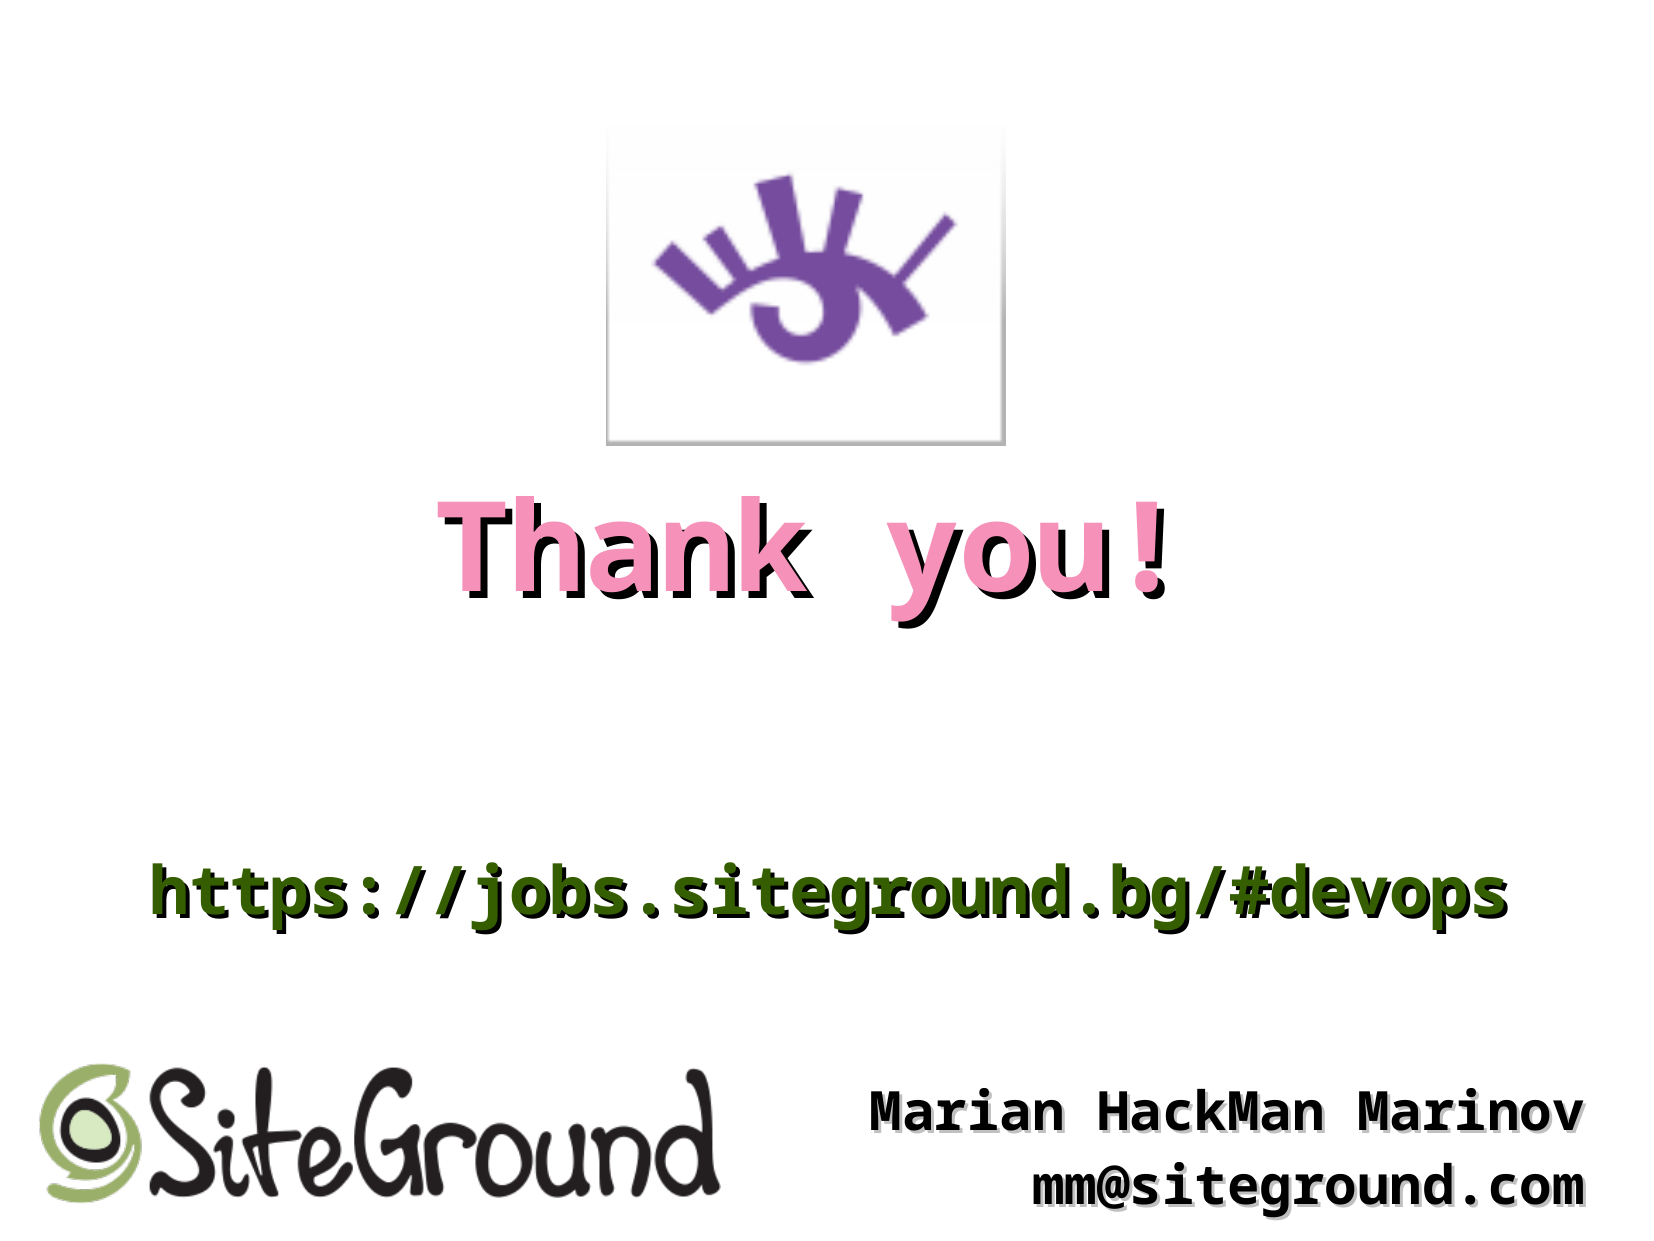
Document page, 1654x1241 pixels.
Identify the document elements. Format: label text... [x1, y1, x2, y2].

text_box https://jobs.siteground.bg/#devops [135, 835, 1534, 931]
picture [606, 104, 1006, 446]
text_box Thank you! [420, 450, 1203, 614]
text_box Marian HackMan Marinov mm@siteground.com [855, 1065, 1606, 1209]
picture [33, 1058, 721, 1216]
